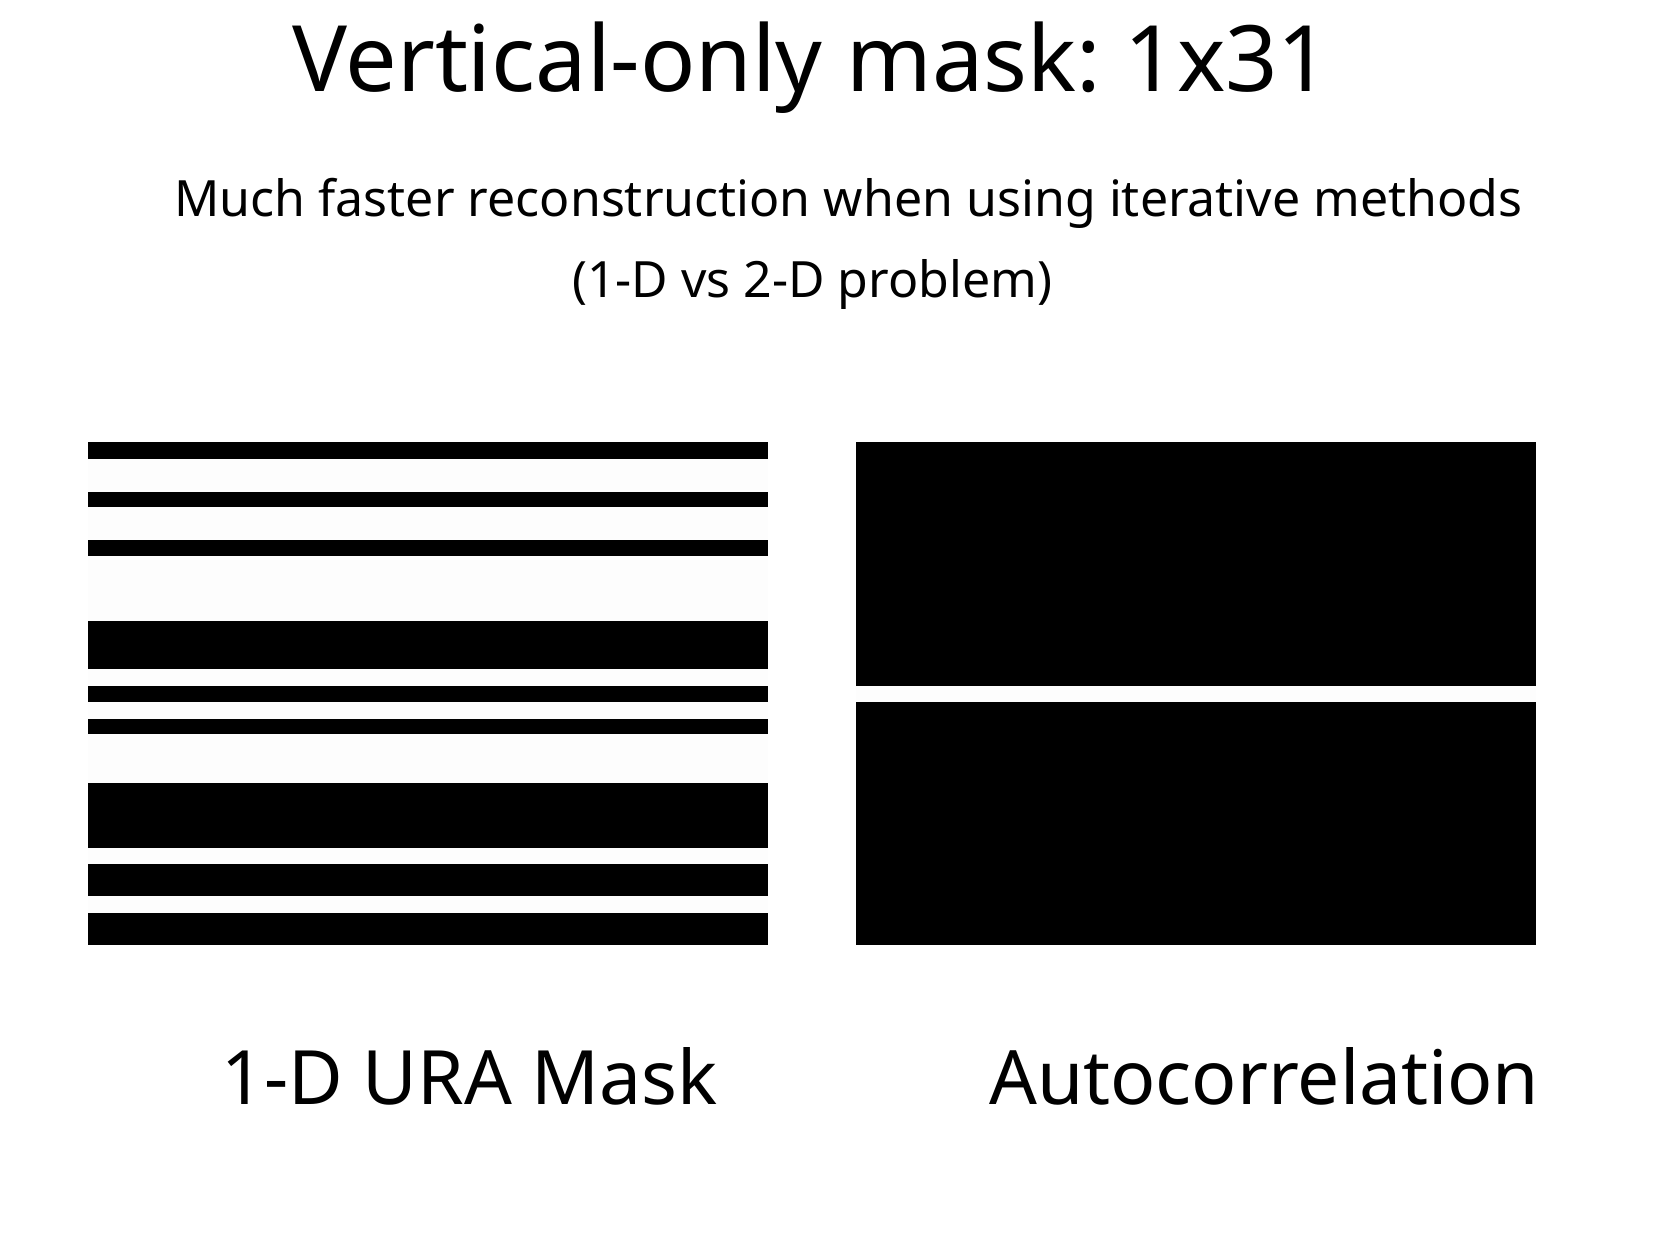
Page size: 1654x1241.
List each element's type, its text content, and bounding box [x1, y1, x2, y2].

picture [88, 442, 768, 945]
text_box Autocorrelation [974, 1017, 1488, 1123]
text_box 1-D URA Mask [206, 1017, 709, 1123]
title Vertical-only mask: 1x31 Much faster reconstruction when using iterative methods (1-D vs 2-D problem) [29, 12, 1595, 294]
picture [856, 442, 1536, 945]
